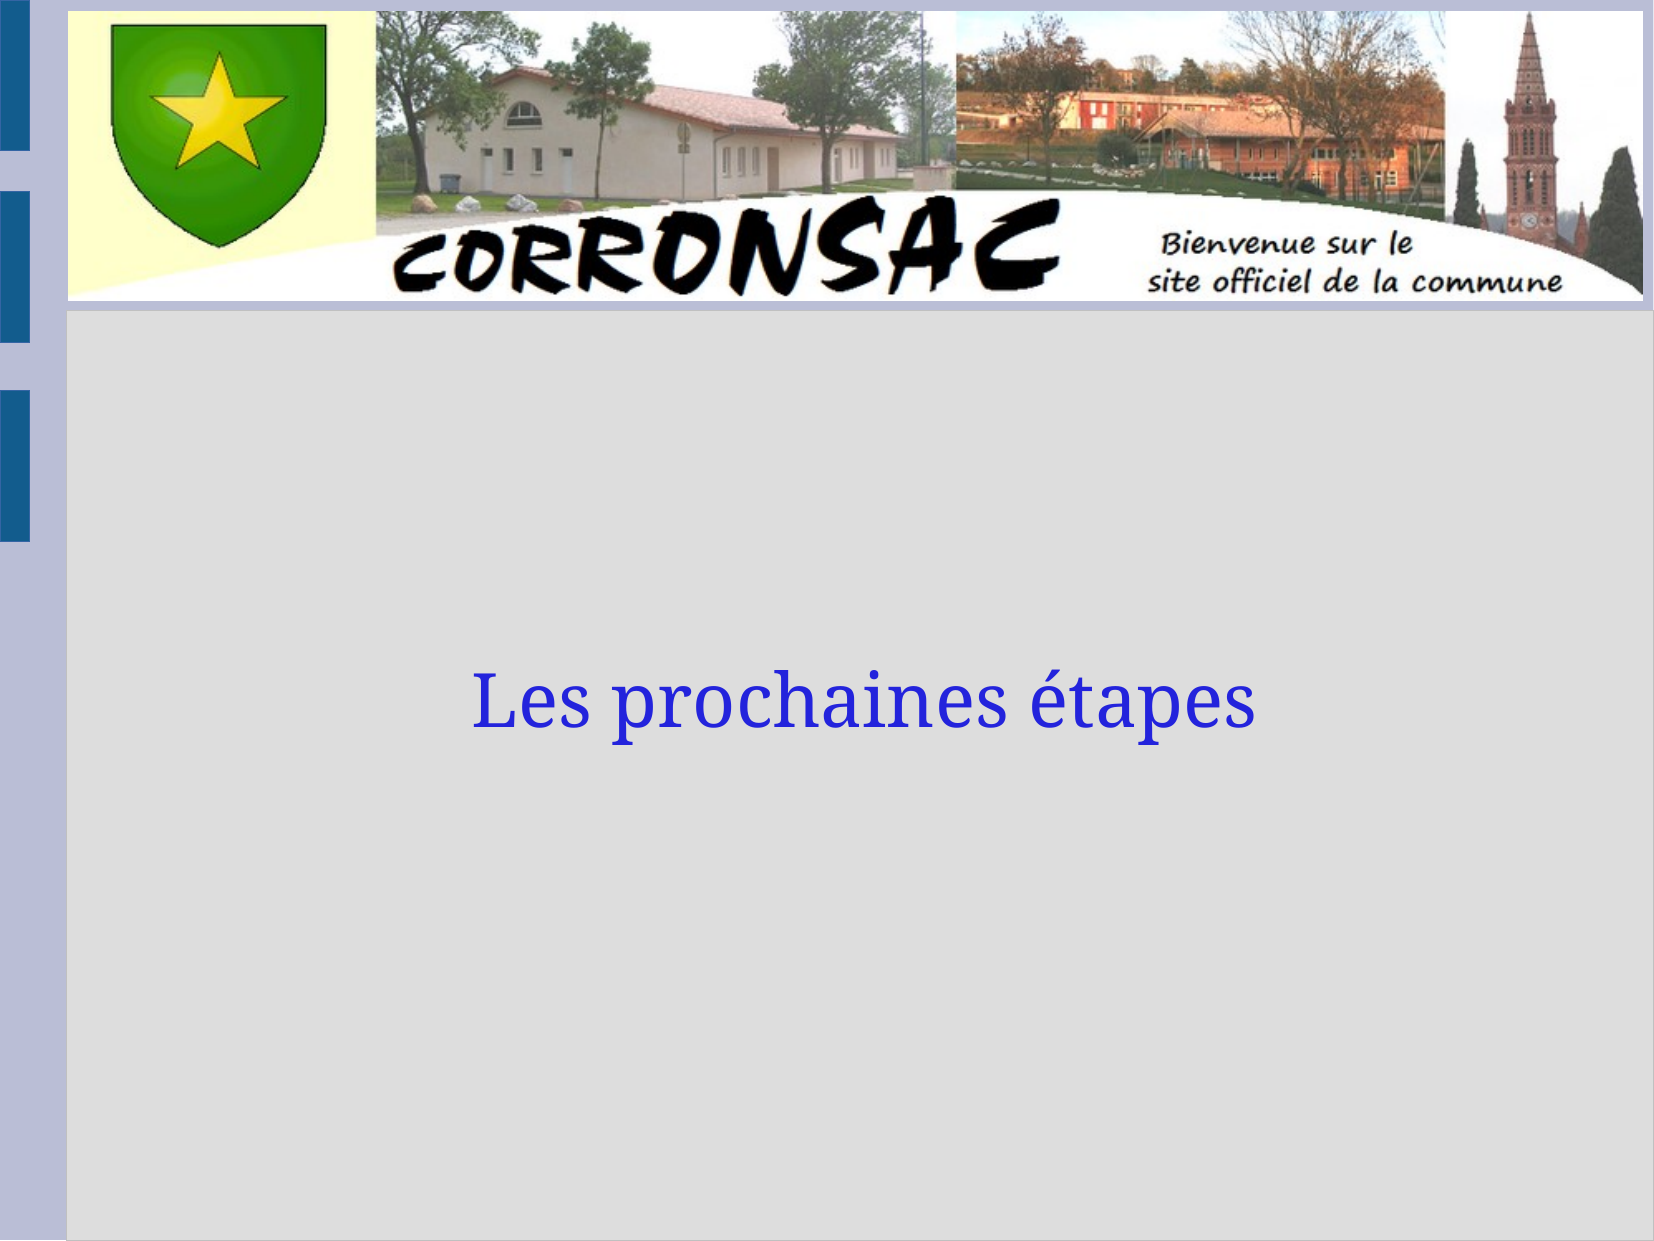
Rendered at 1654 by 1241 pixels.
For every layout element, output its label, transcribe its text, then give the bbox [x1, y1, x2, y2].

picture [68, 11, 1643, 301]
text_box Les prochaines étapes [377, 646, 1282, 733]
